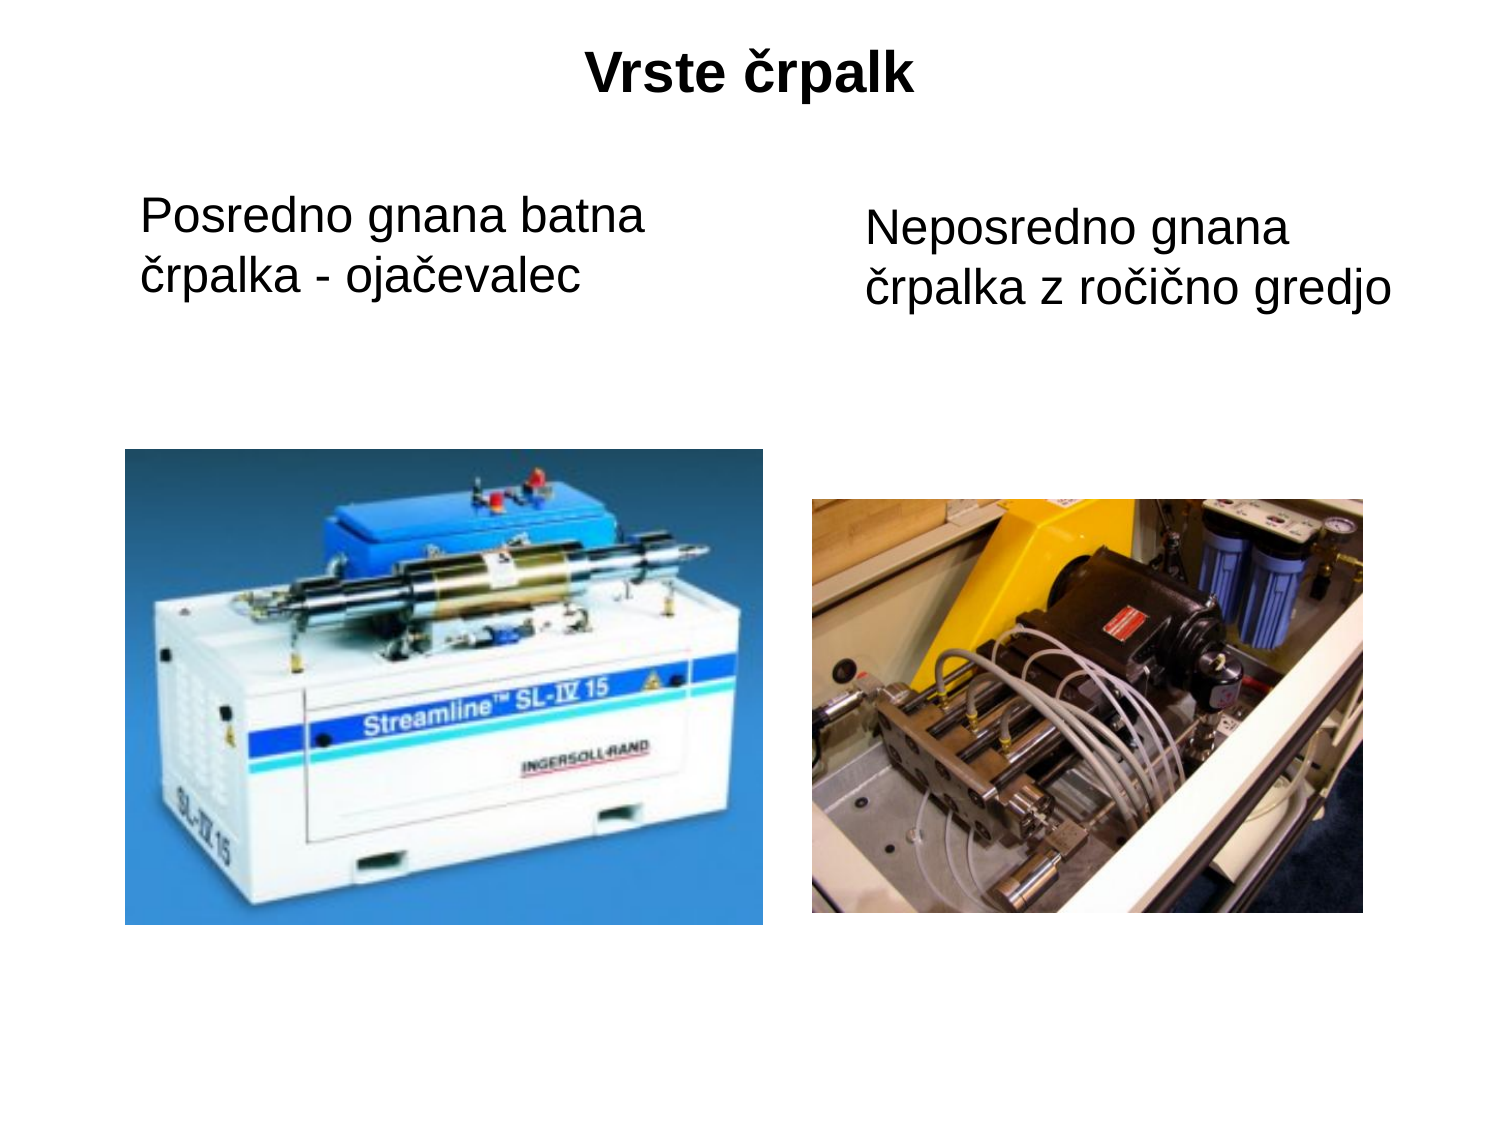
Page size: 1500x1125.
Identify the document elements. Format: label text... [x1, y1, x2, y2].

title Vrste črpalk [112, 0, 1388, 138]
text_box Neposredno gnana črpalka z ročično gredjo [849, 187, 1436, 323]
picture [125, 449, 763, 925]
text_box Posredno gnana batna črpalka - ojačevalec [125, 174, 750, 310]
picture [812, 499, 1363, 913]
